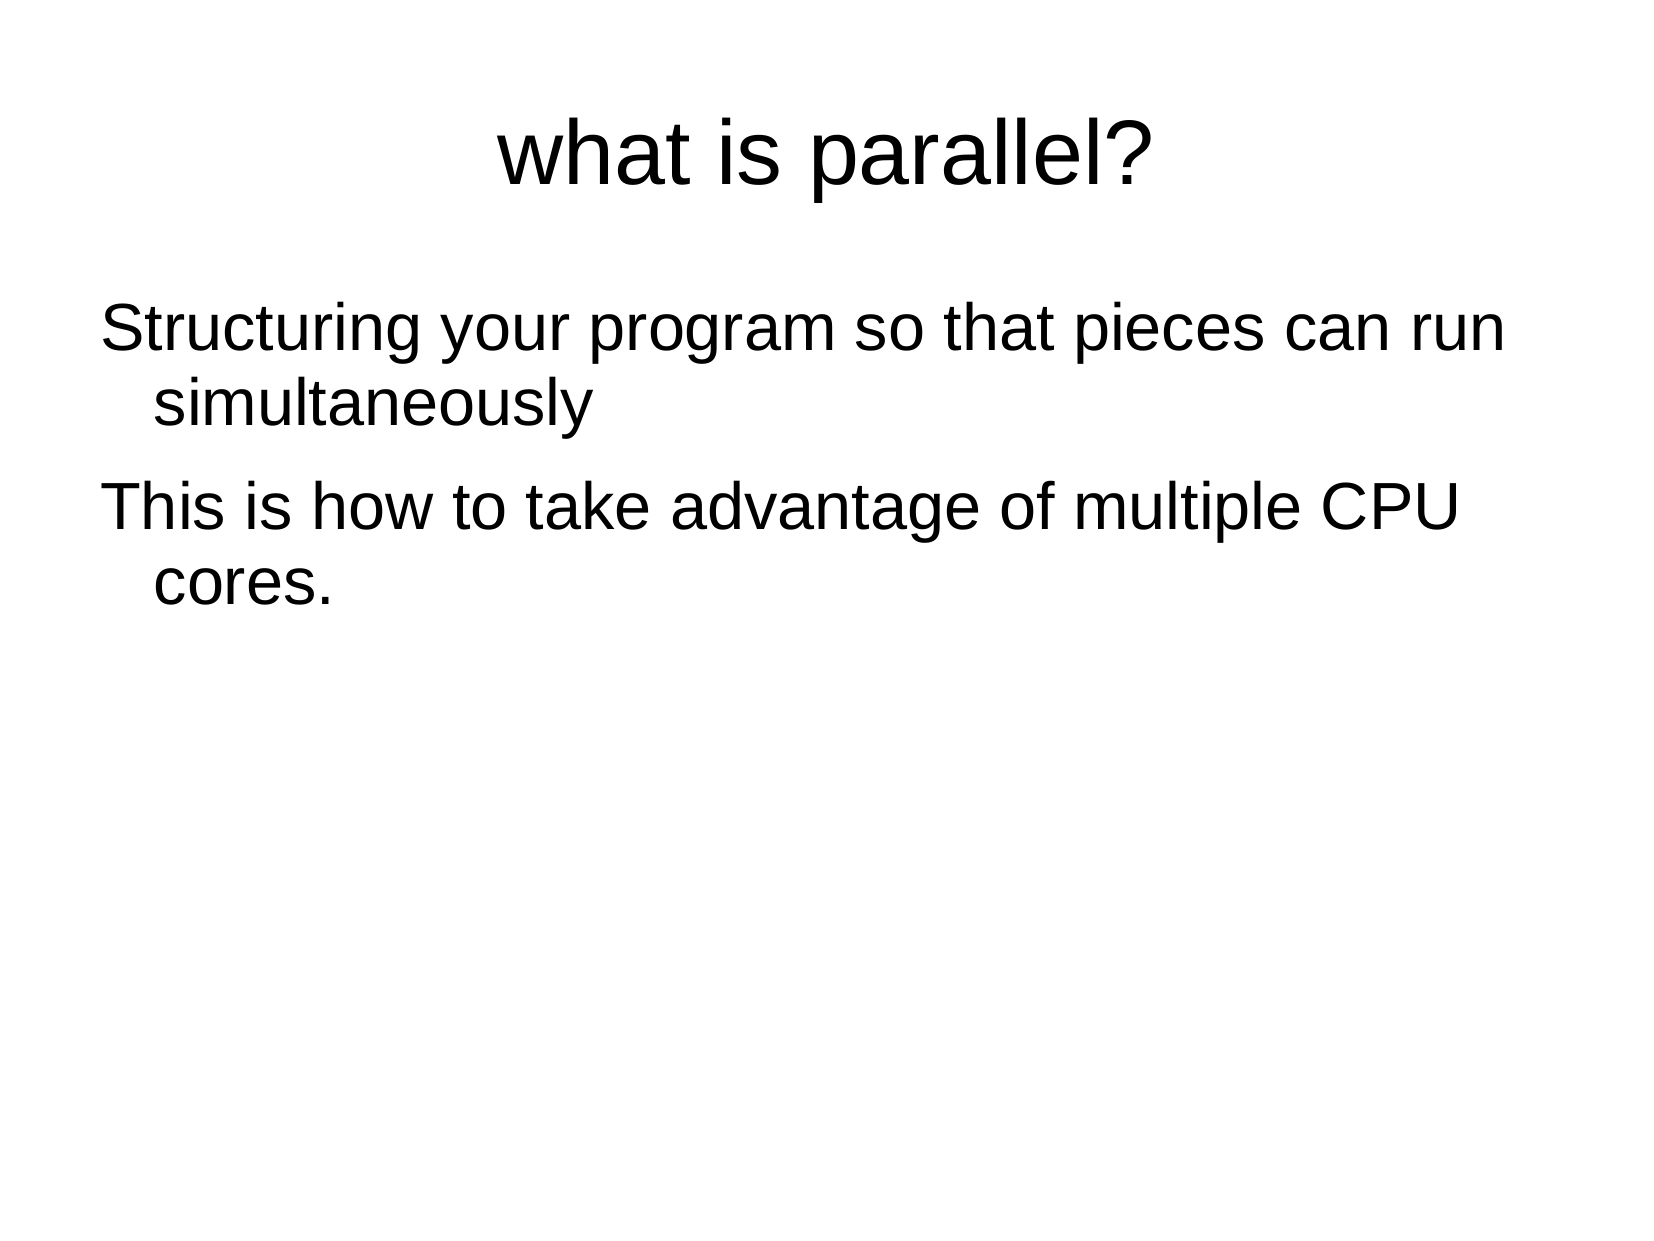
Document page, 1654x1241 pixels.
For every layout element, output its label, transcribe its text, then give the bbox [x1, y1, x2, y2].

list Structuring your program so that pieces can run simultaneously This is how to take advantage of multiple CPU cores. [82, 290, 1571, 1095]
title what is parallel? [82, 56, 1571, 250]
